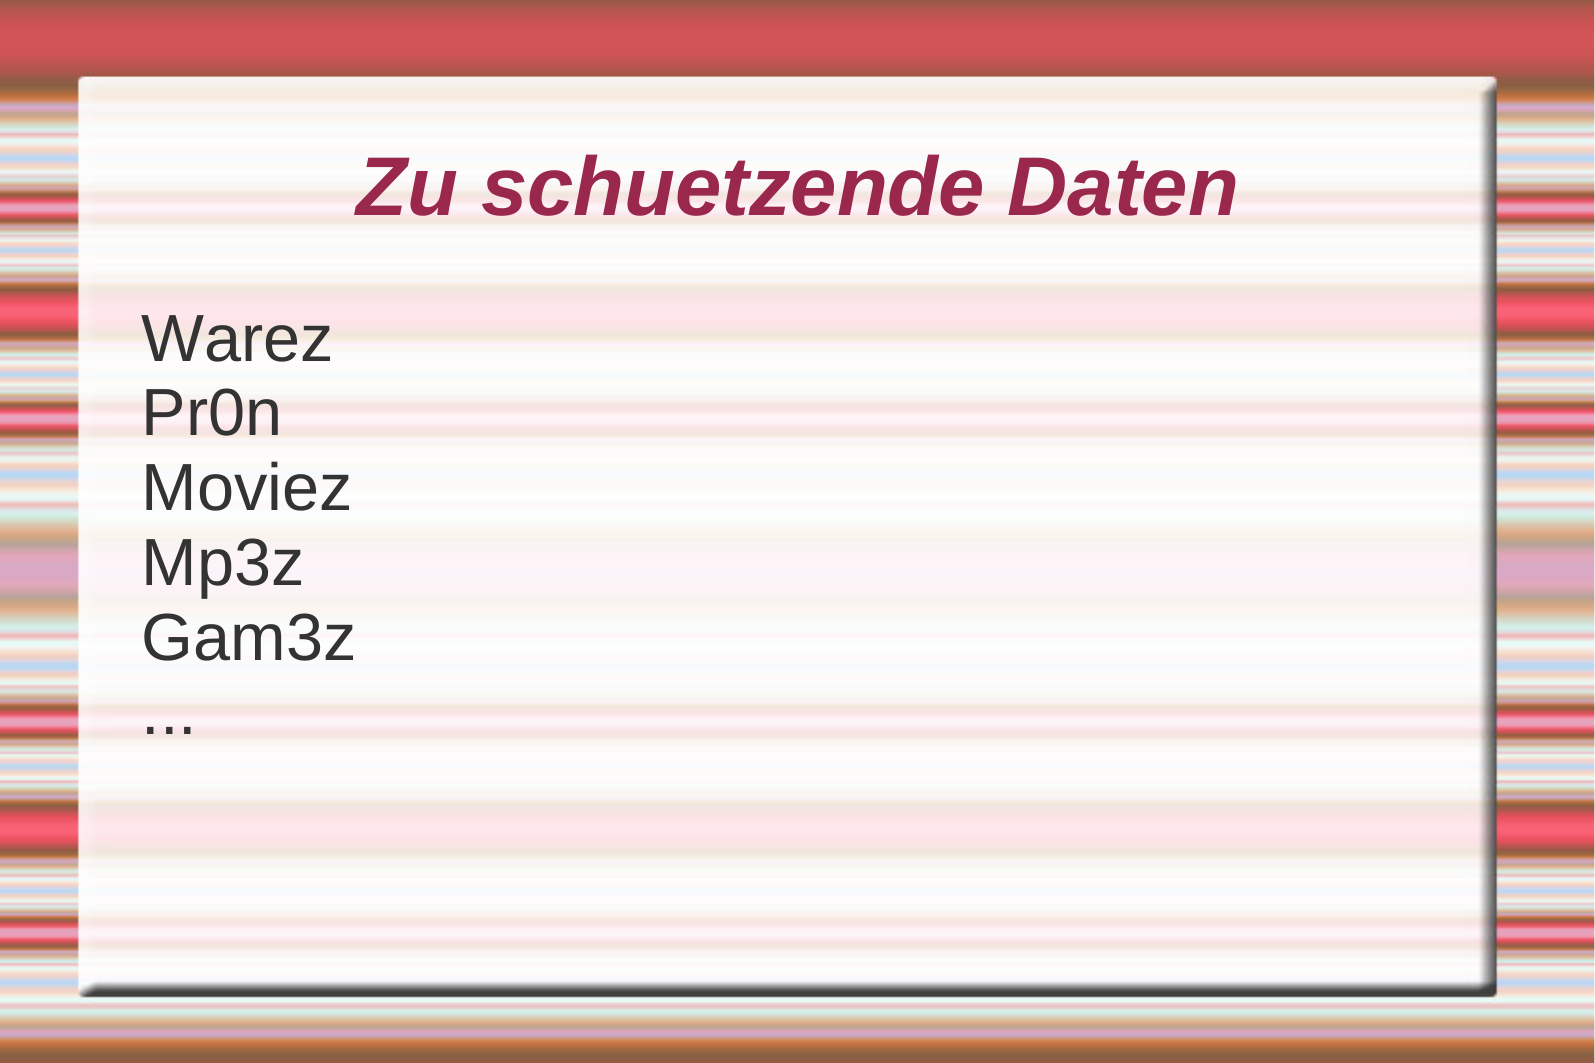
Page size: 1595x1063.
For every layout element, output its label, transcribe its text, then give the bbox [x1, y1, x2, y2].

list Warez Pr0n Moviez Mp3z Gam3z ... [130, 300, 1462, 971]
title Zu schuetzende Daten [117, 98, 1479, 276]
picture [0, 0, 1595, 1063]
